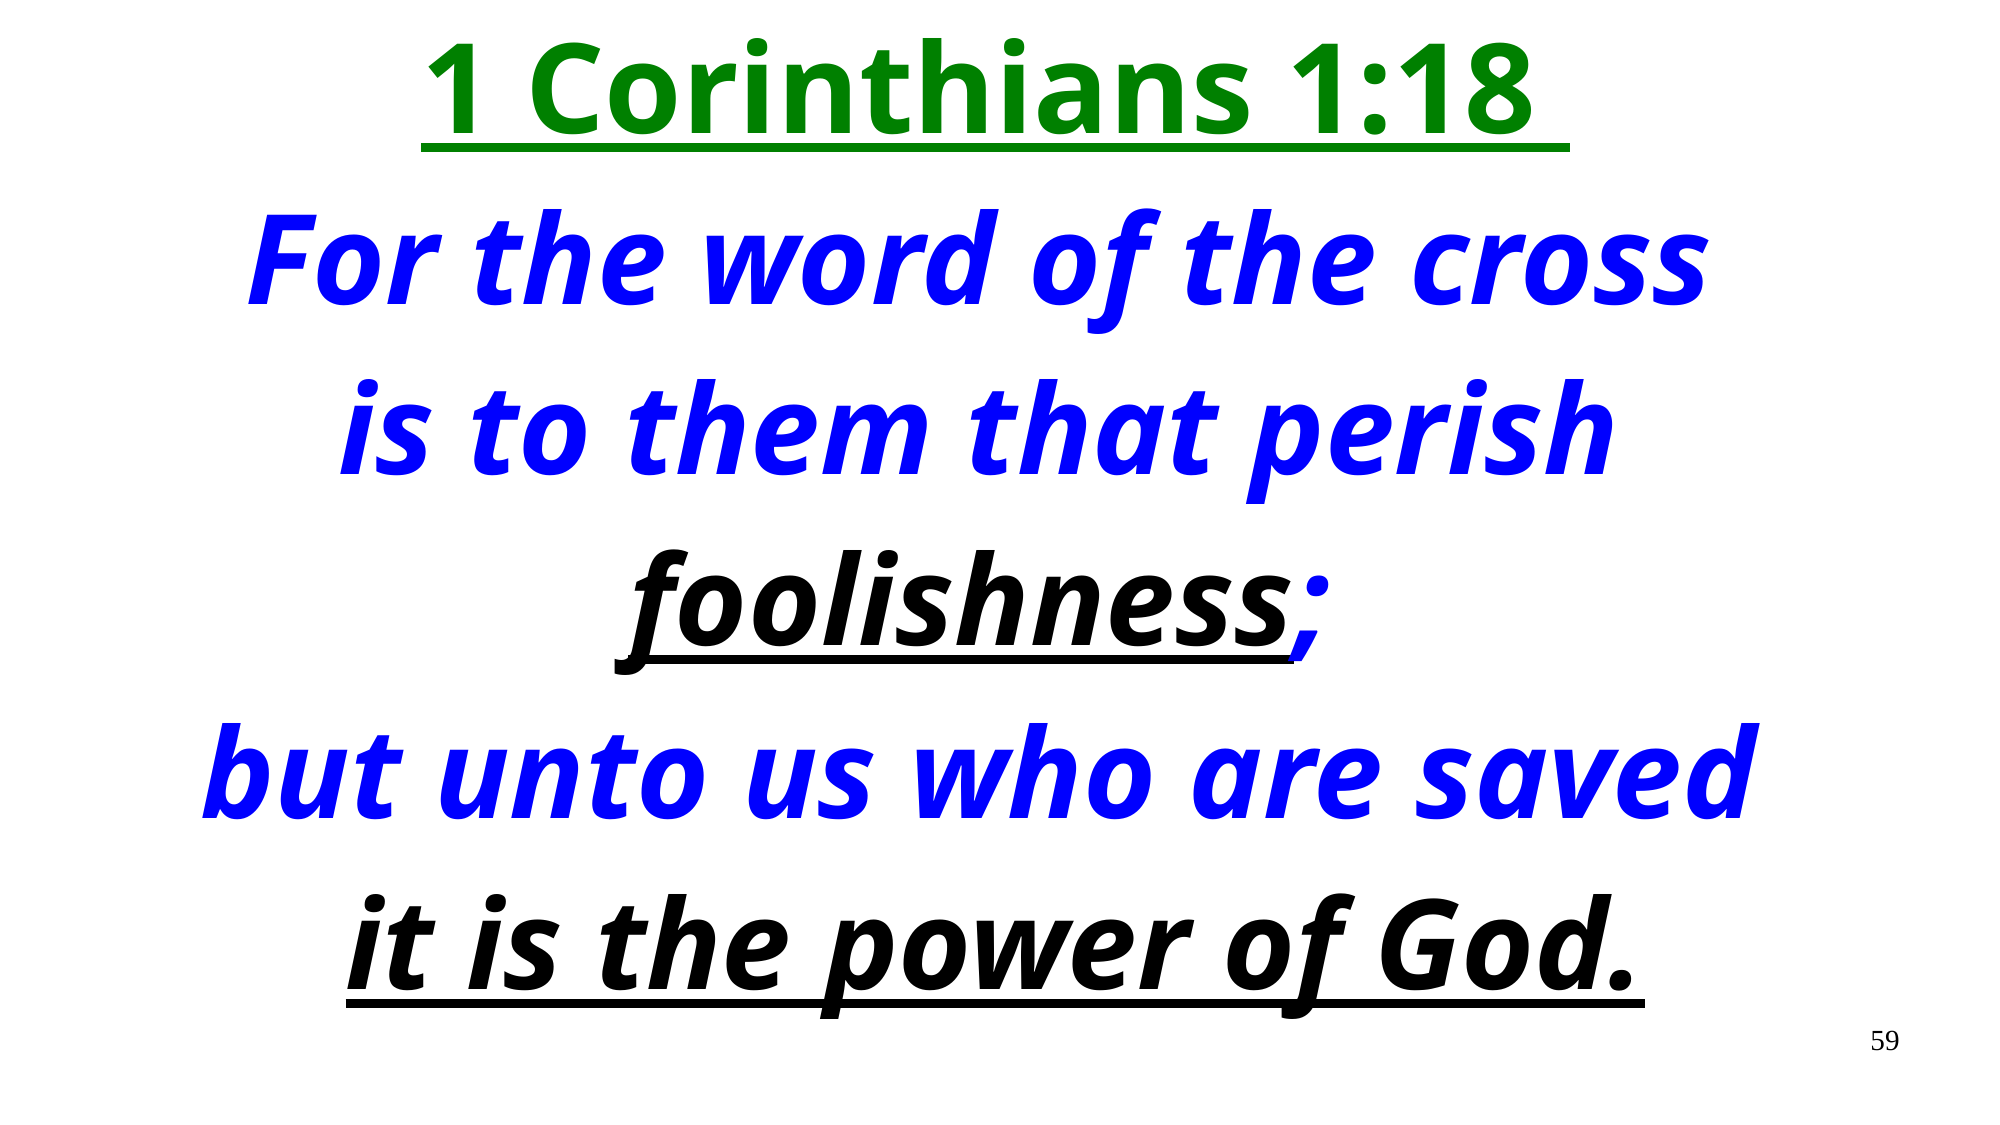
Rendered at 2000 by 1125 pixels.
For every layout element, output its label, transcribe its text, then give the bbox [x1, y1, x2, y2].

list 1 Corinthians 1:18 For the word of the cross is to them that perish foolishness; but unto us who are saved it is the power of God. [0, 0, 1996, 1123]
